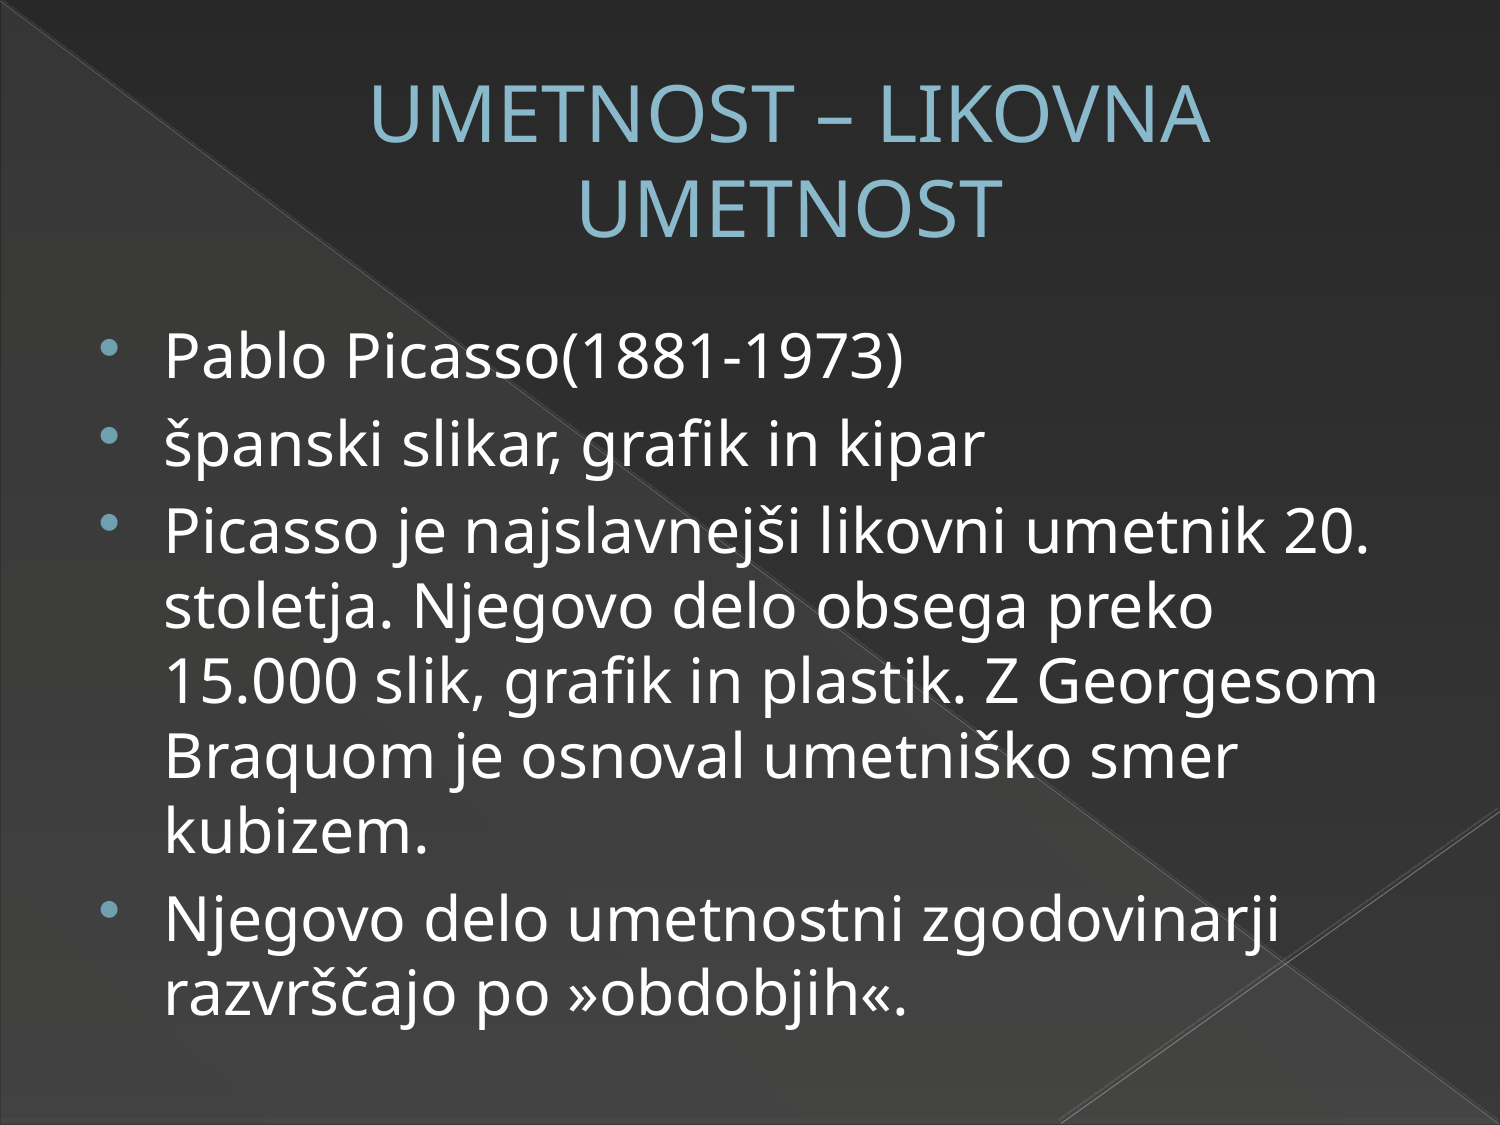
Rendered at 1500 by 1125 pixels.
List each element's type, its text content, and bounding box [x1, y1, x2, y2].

list Pablo Picasso(1881-1973) španski slikar, grafik in kipar Picasso je najslavnejši likovni umetnik 20. stoletja. Njegovo delo obsega preko 15.000 slik, grafik in plastik. Z Georgesom Braquom je osnoval umetniško smer kubizem. Njegovo delo umetnostni zgodovinarji razvrščajo po »obdobjih«. [75, 308, 1425, 1059]
title UMETNOST – LIKOVNA UMETNOST [75, 43, 1425, 274]
